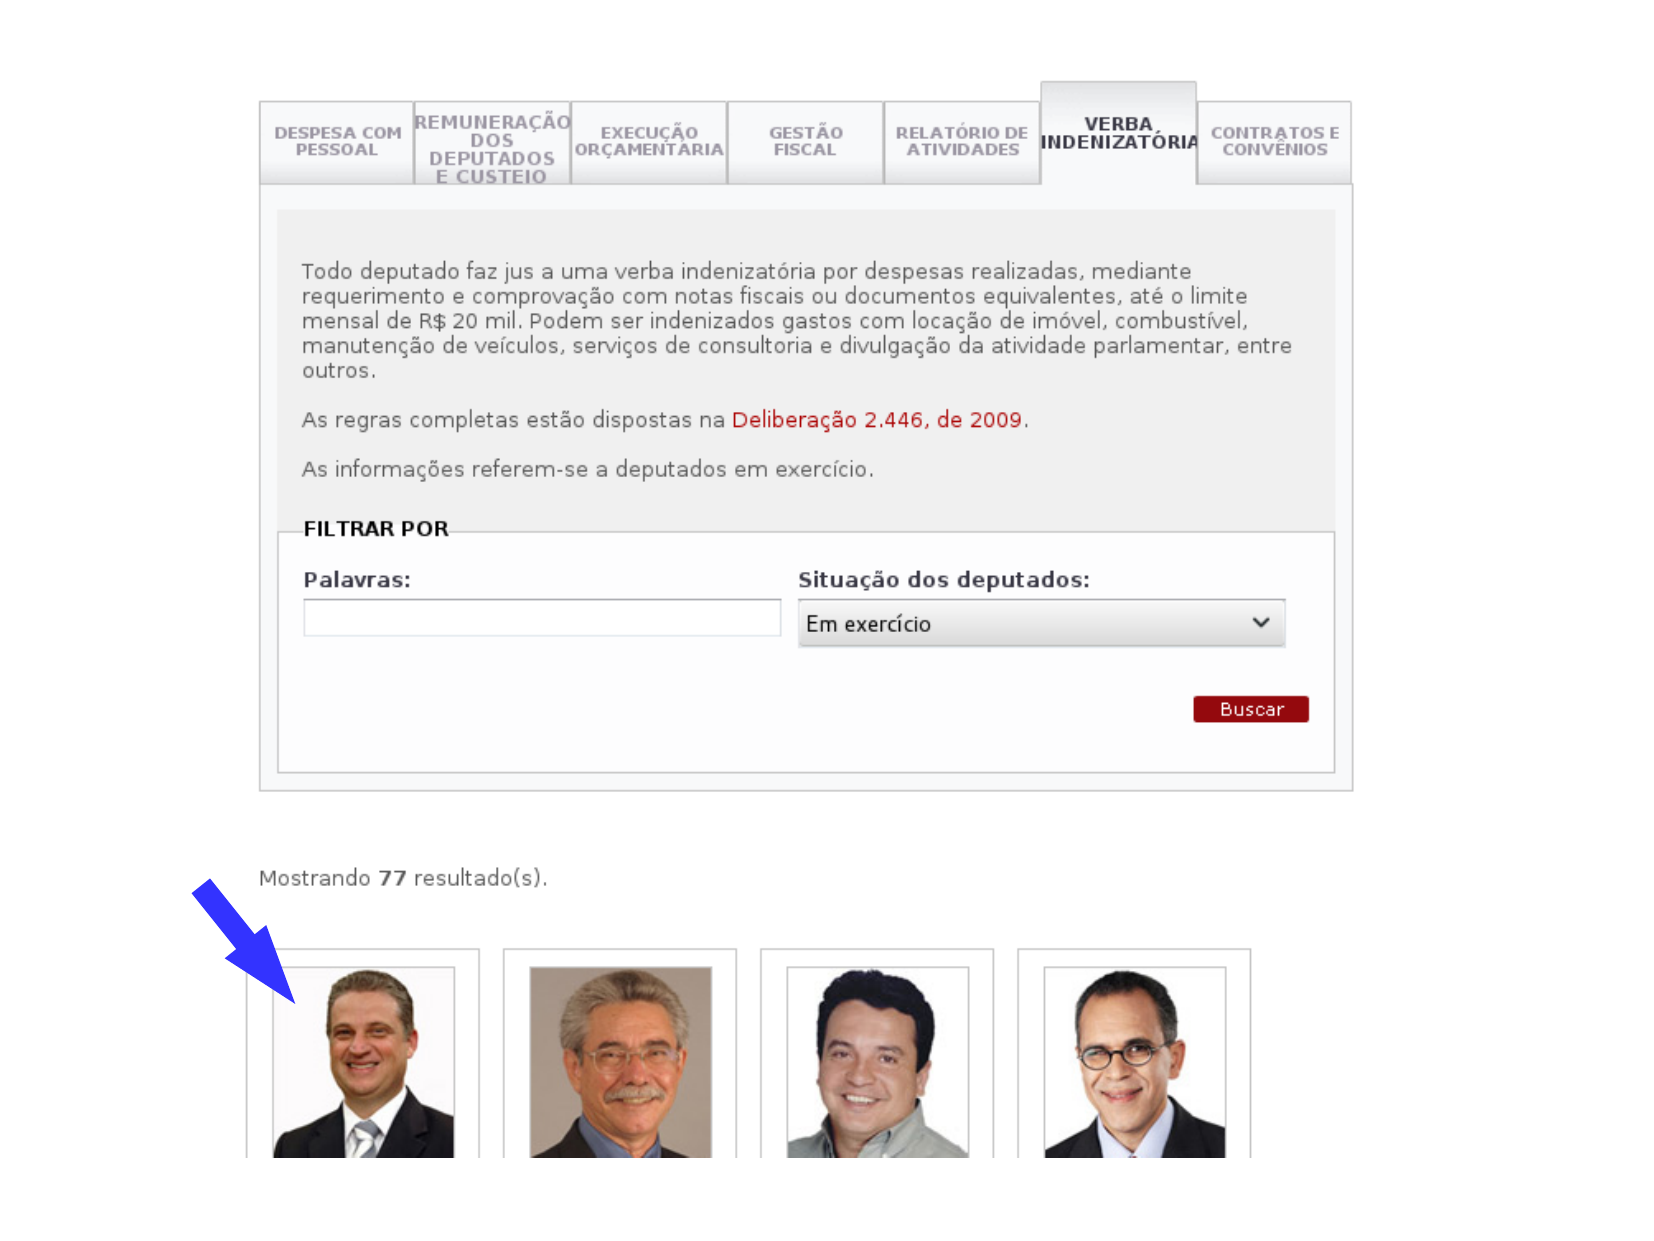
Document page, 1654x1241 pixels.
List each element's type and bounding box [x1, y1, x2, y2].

picture [200, 45, 1400, 1158]
